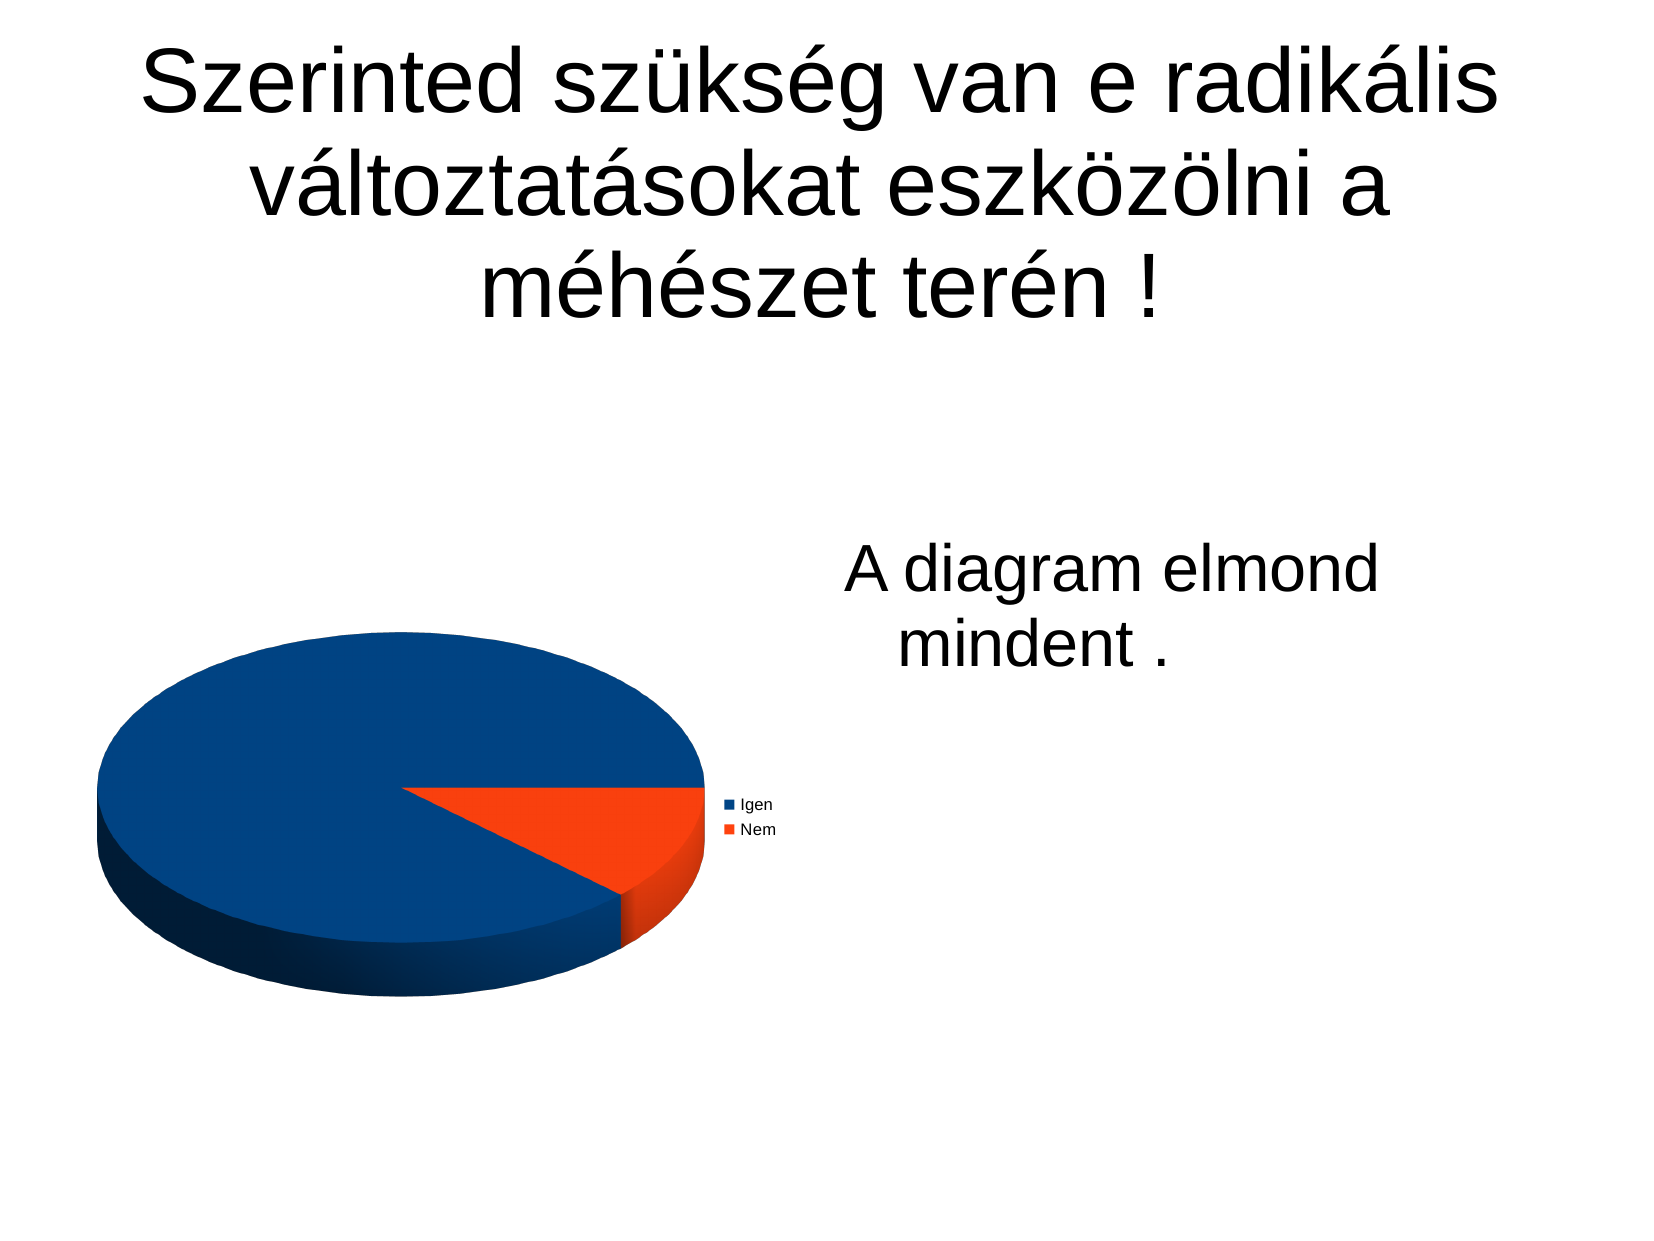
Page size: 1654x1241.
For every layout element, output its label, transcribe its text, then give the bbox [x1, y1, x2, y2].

chart [82, 531, 809, 1109]
list A diagram elmond mindent . [826, 531, 1553, 1123]
title Szerinted szükség van e radikális változtatásokat eszközölni a méhészet terén ! [76, 29, 1565, 440]
